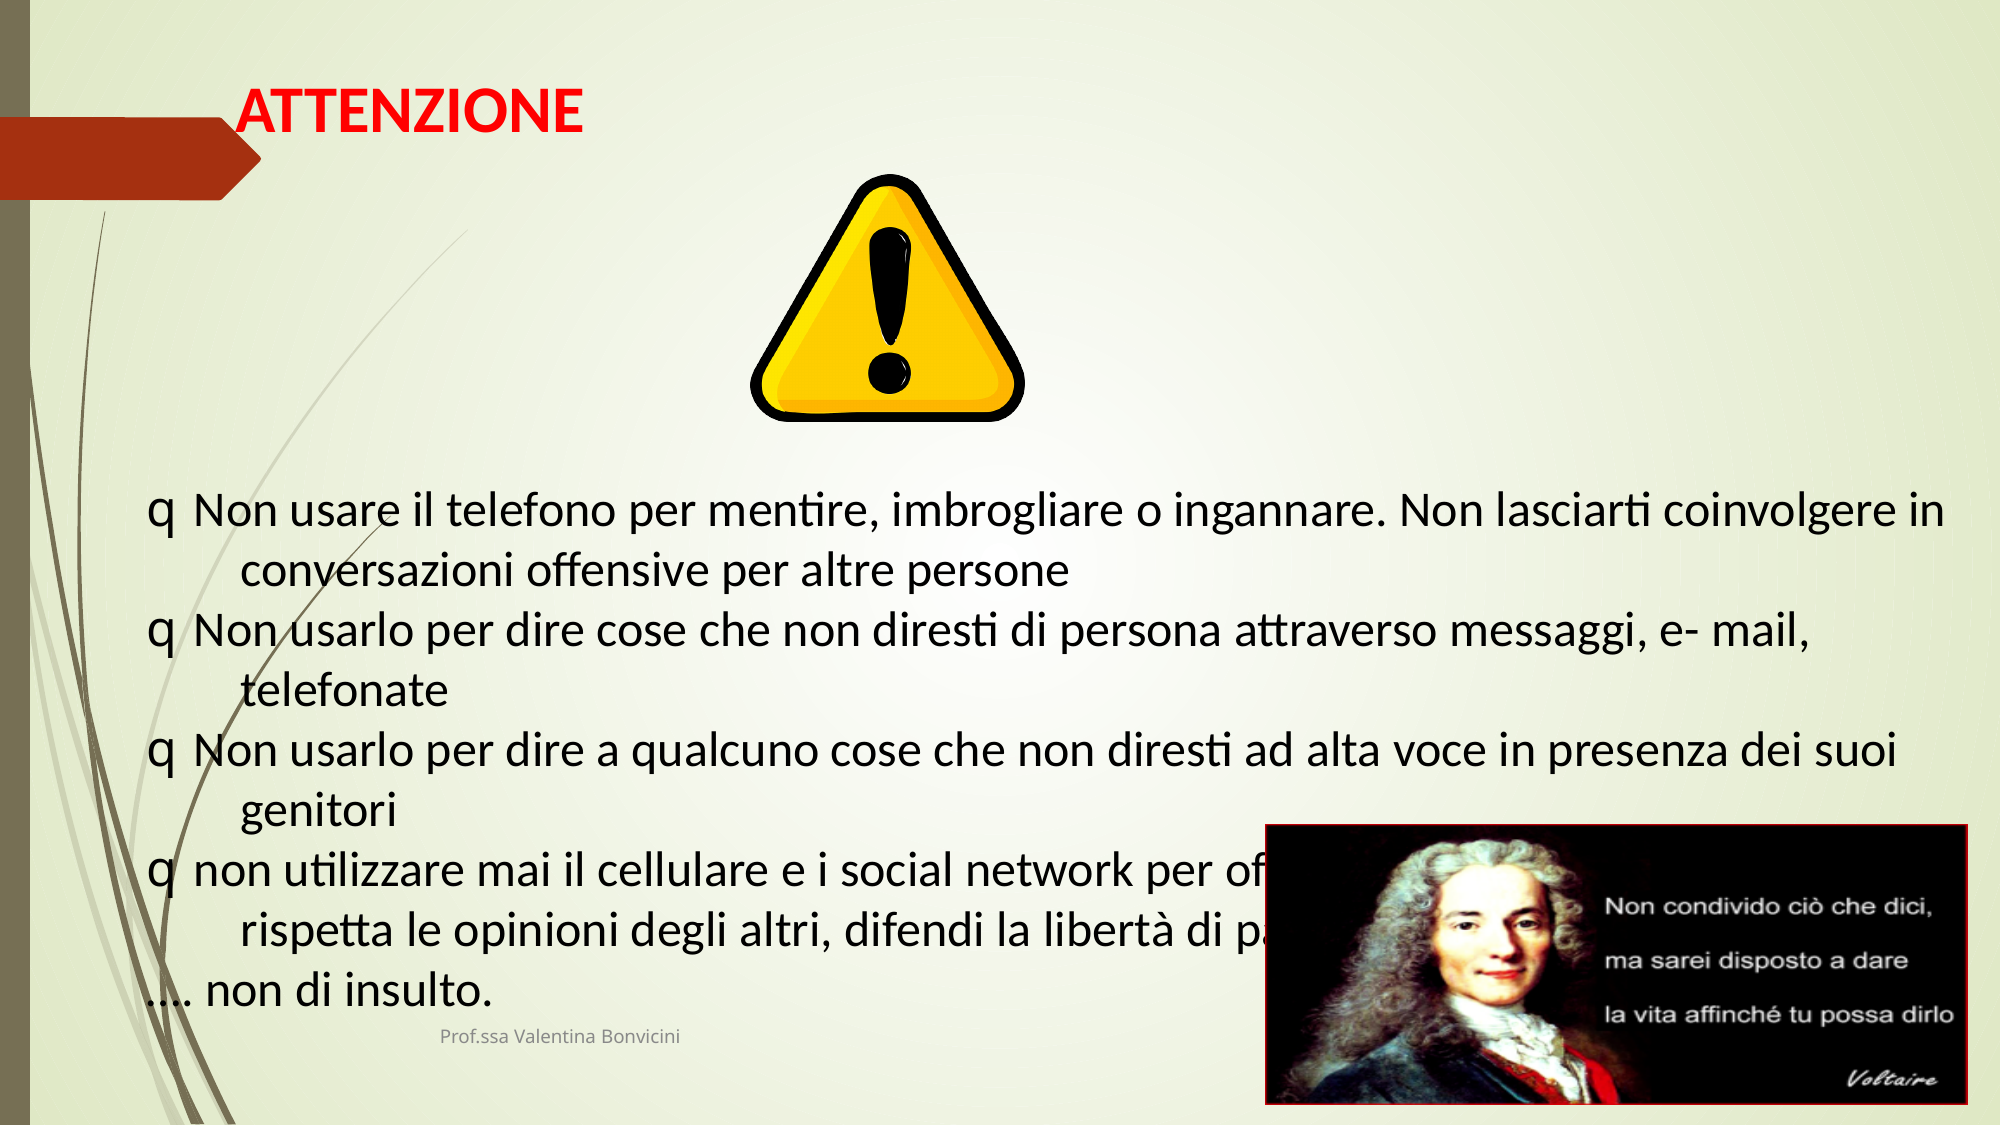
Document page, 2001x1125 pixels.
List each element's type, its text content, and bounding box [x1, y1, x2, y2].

text_box Prof.ssa Valentina Bonvicini [424, 1024, 1265, 1067]
picture [1265, 824, 1968, 1105]
text_box Non usare il telefono per mentire, imbrogliare o ingannare. Non lasciarti coinvolgere in conversazioni offensive per altre persone Non usarlo per dire cose che non diresti di persona attraverso messaggi, e- mail, telefonate Non usarlo per dire a qualcuno cose che non diresti ad alta voce in presenza dei suoi genitori non utilizzare mai il cellulare e i social network per offendere rispetta le opinioni degli altri, difendi la libertà di parola… …. non di insulto. [132, 334, 1984, 1024]
text_box ATTENZIONE [220, 59, 1500, 214]
picture [750, 174, 1025, 422]
